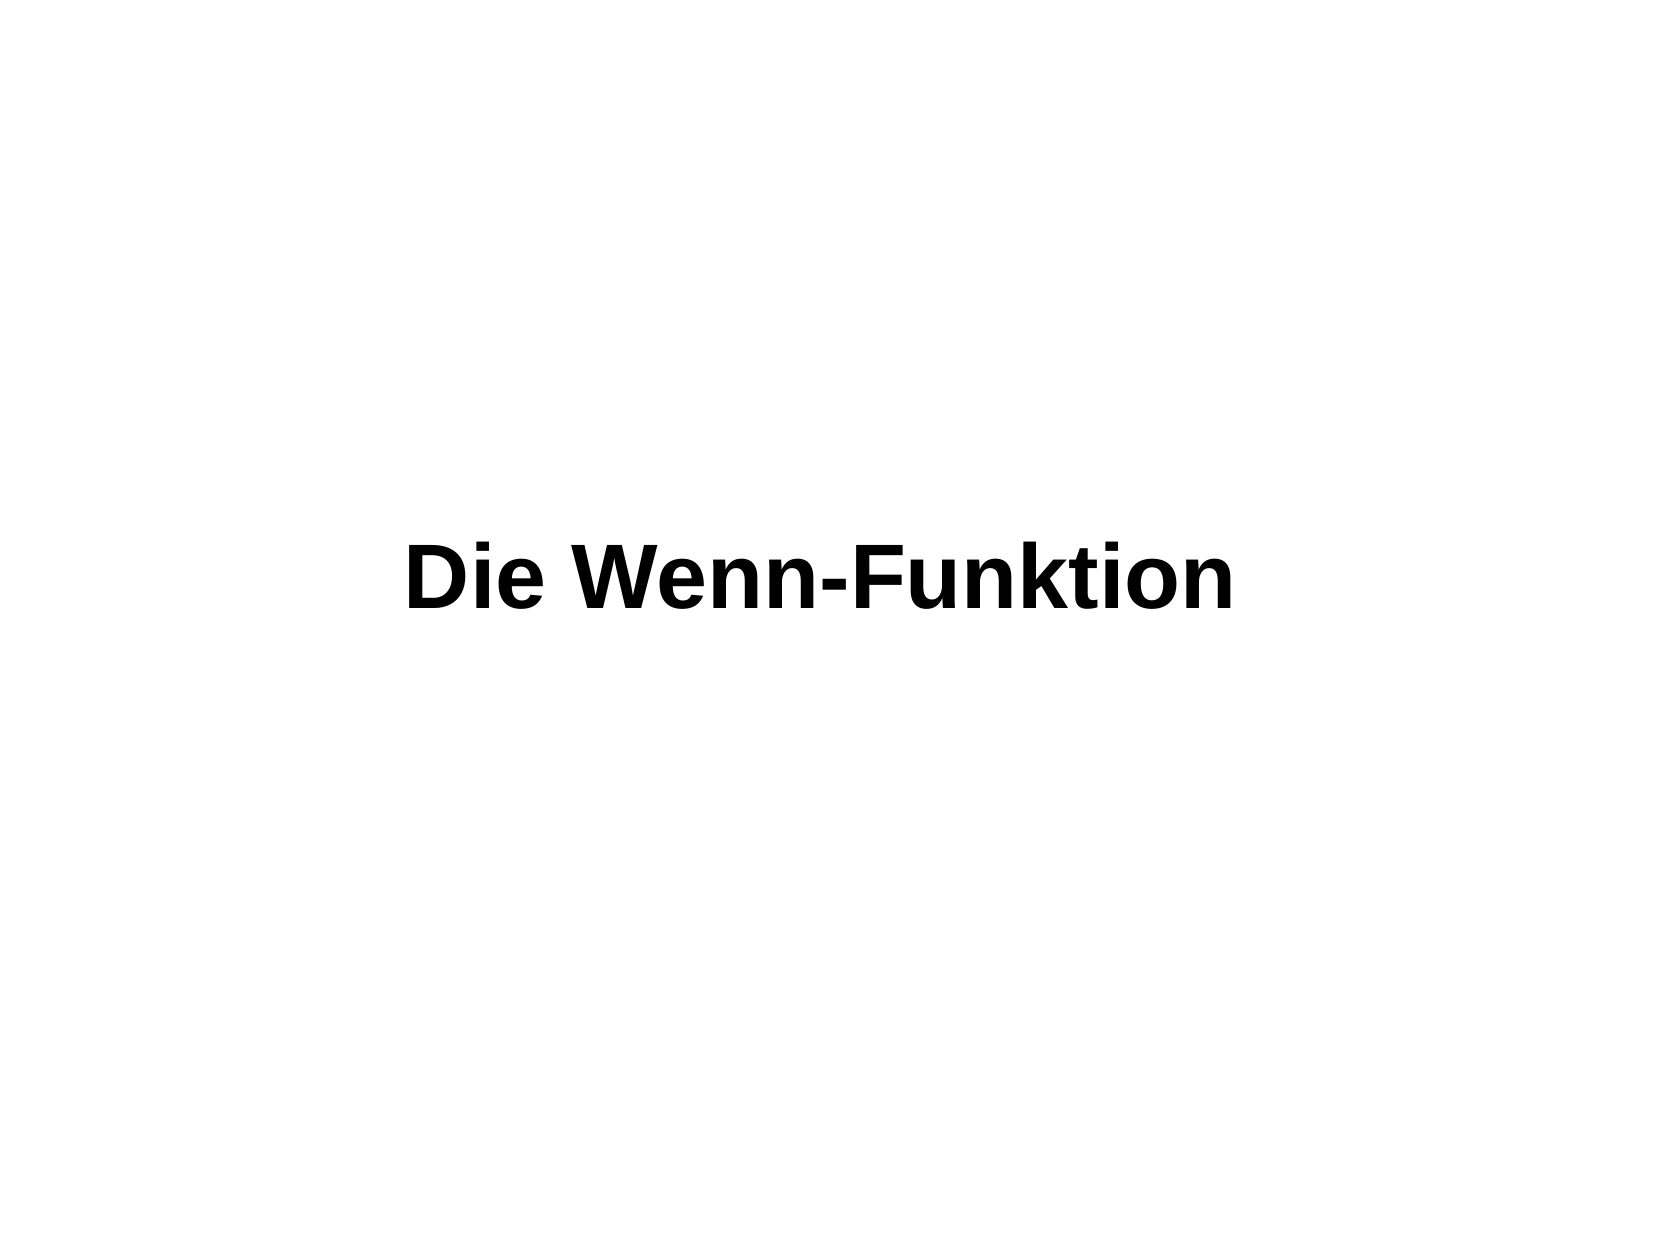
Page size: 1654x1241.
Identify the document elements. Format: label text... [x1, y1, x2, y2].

title Die Wenn-Funktion [76, 59, 1565, 1095]
